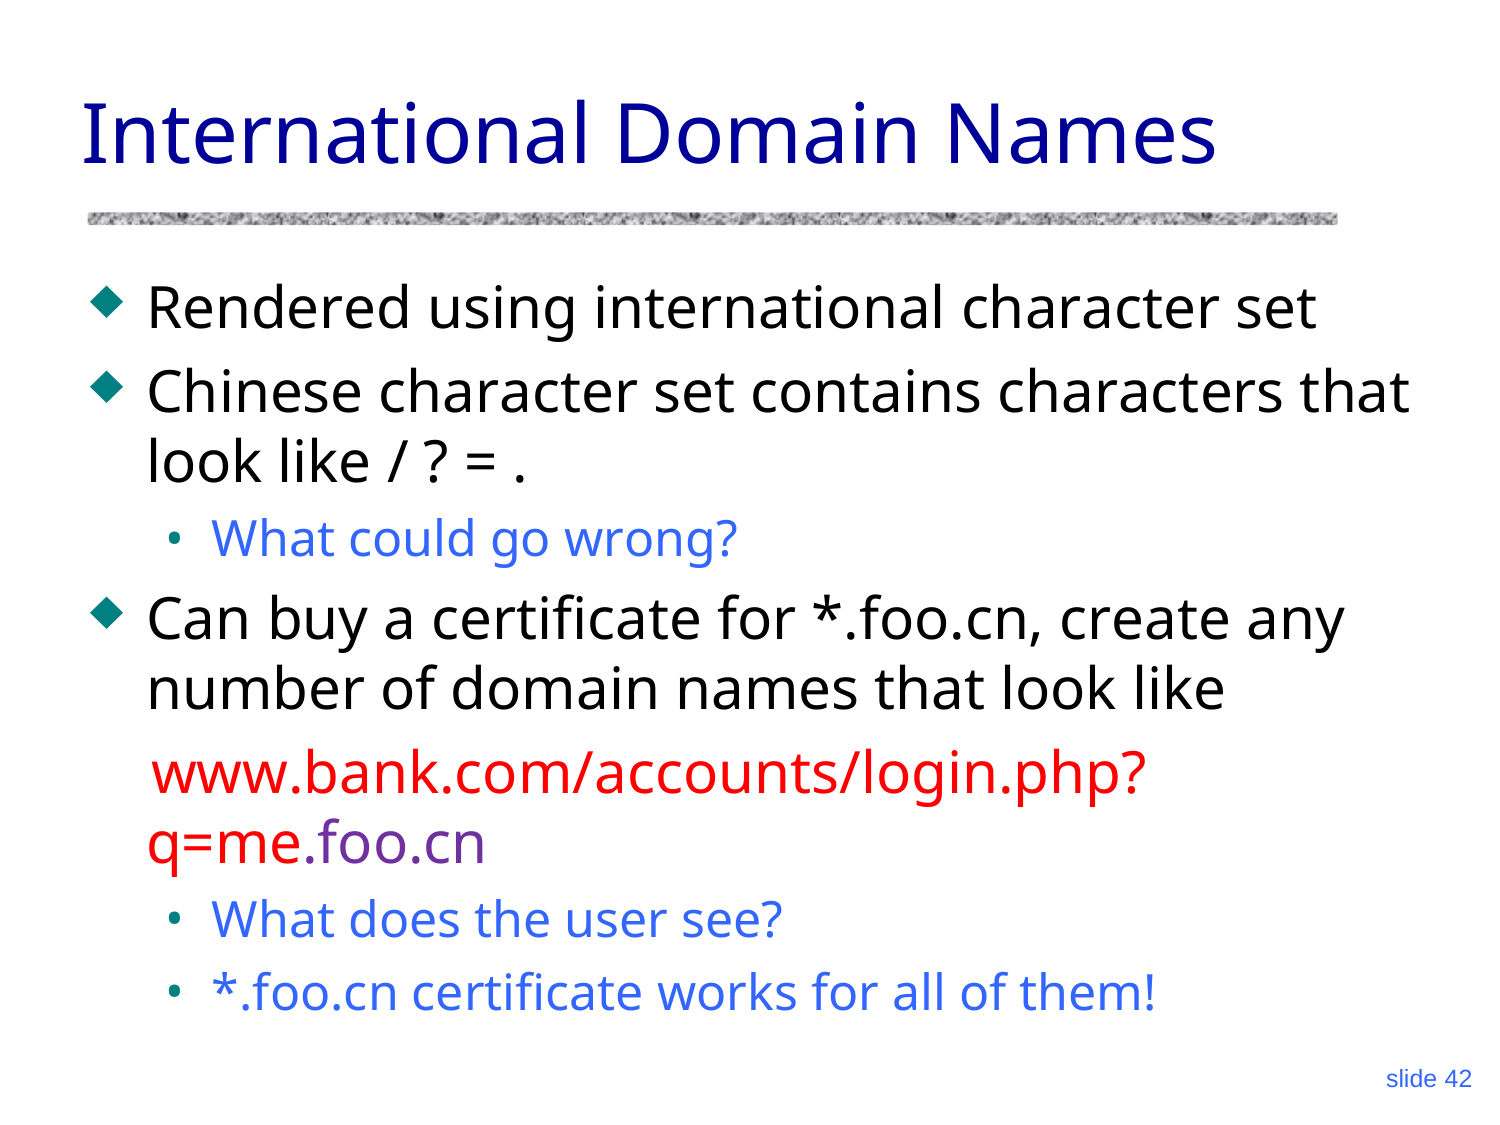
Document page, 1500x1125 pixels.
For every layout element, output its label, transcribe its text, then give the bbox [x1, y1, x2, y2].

title International Domain Names [66, 37, 1342, 188]
picture [87, 212, 1338, 226]
list Rendered using international character set Chinese character set contains characters that look like / ? = . What could go wrong? Can buy a certificate for *.foo.cn, create any number of domain names that look like www.bank.com/accounts/login.php?q=me.foo.cn What does the user see? *.foo.cn certificate works for all of them! [74, 262, 1475, 1075]
text_box slide <number> [1174, 1025, 1488, 1101]
